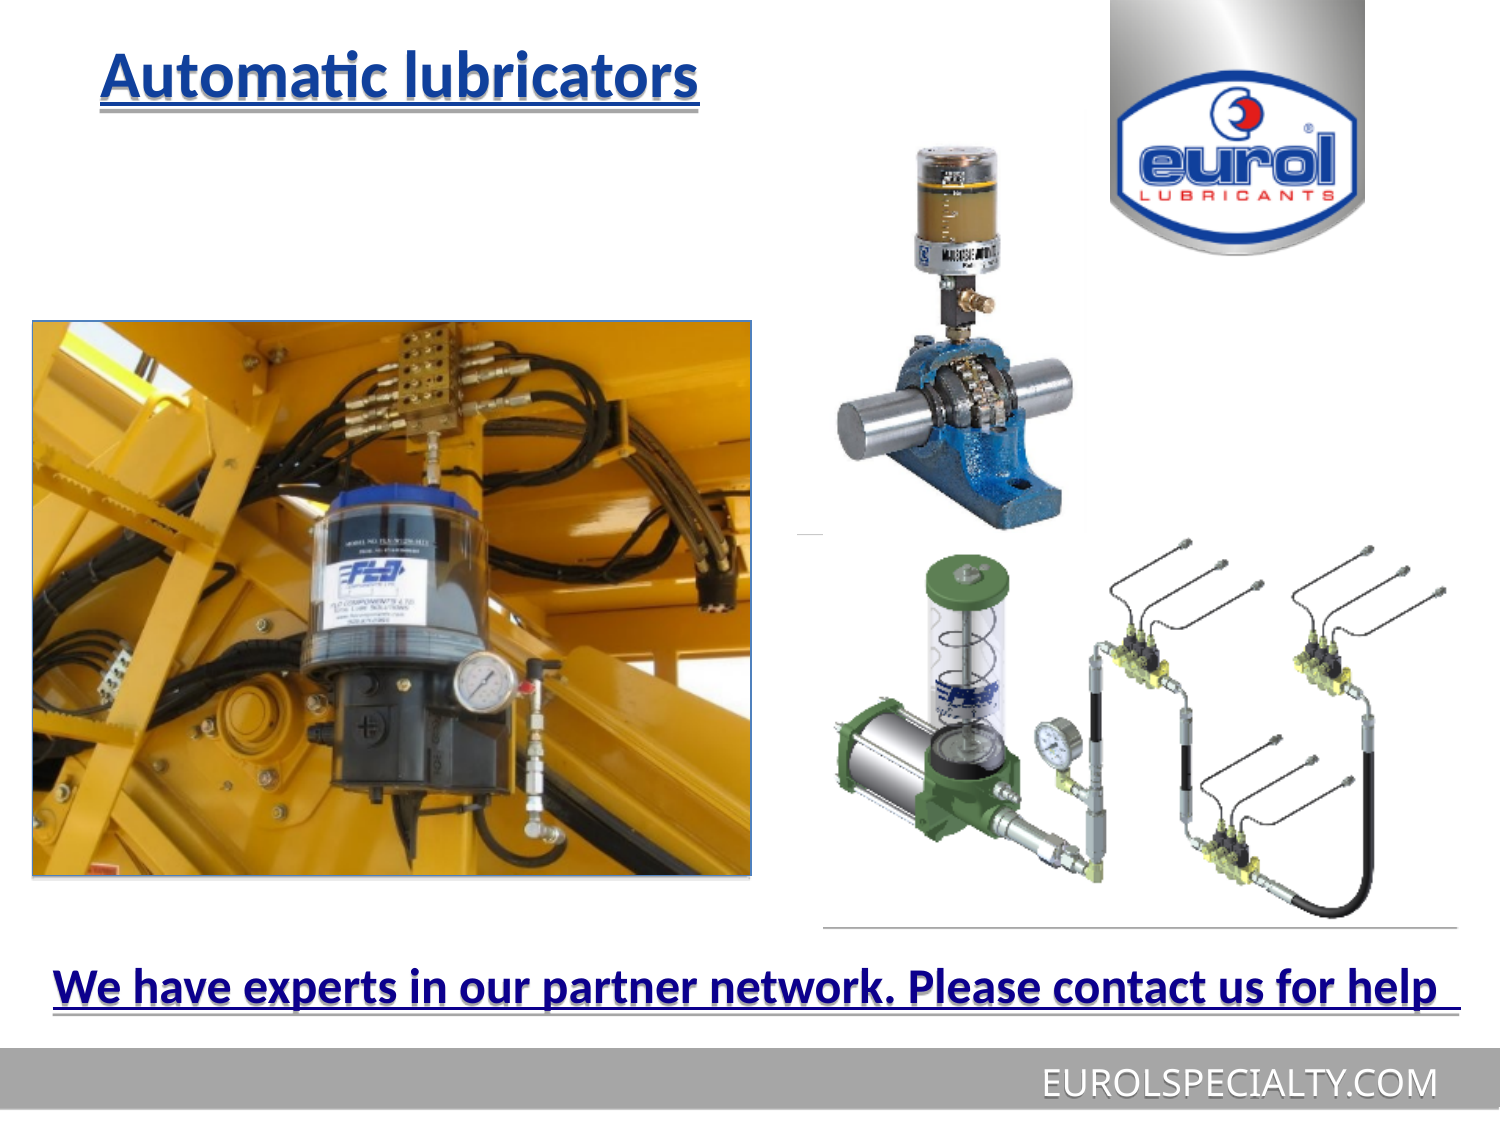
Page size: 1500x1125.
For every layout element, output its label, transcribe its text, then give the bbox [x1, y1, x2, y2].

text_box Automatic lubricators [100, 30, 1058, 141]
picture [33, 321, 751, 875]
picture [797, 110, 1459, 927]
text_box We have experts in our partner network. Please contact us for help [37, 945, 1491, 1022]
